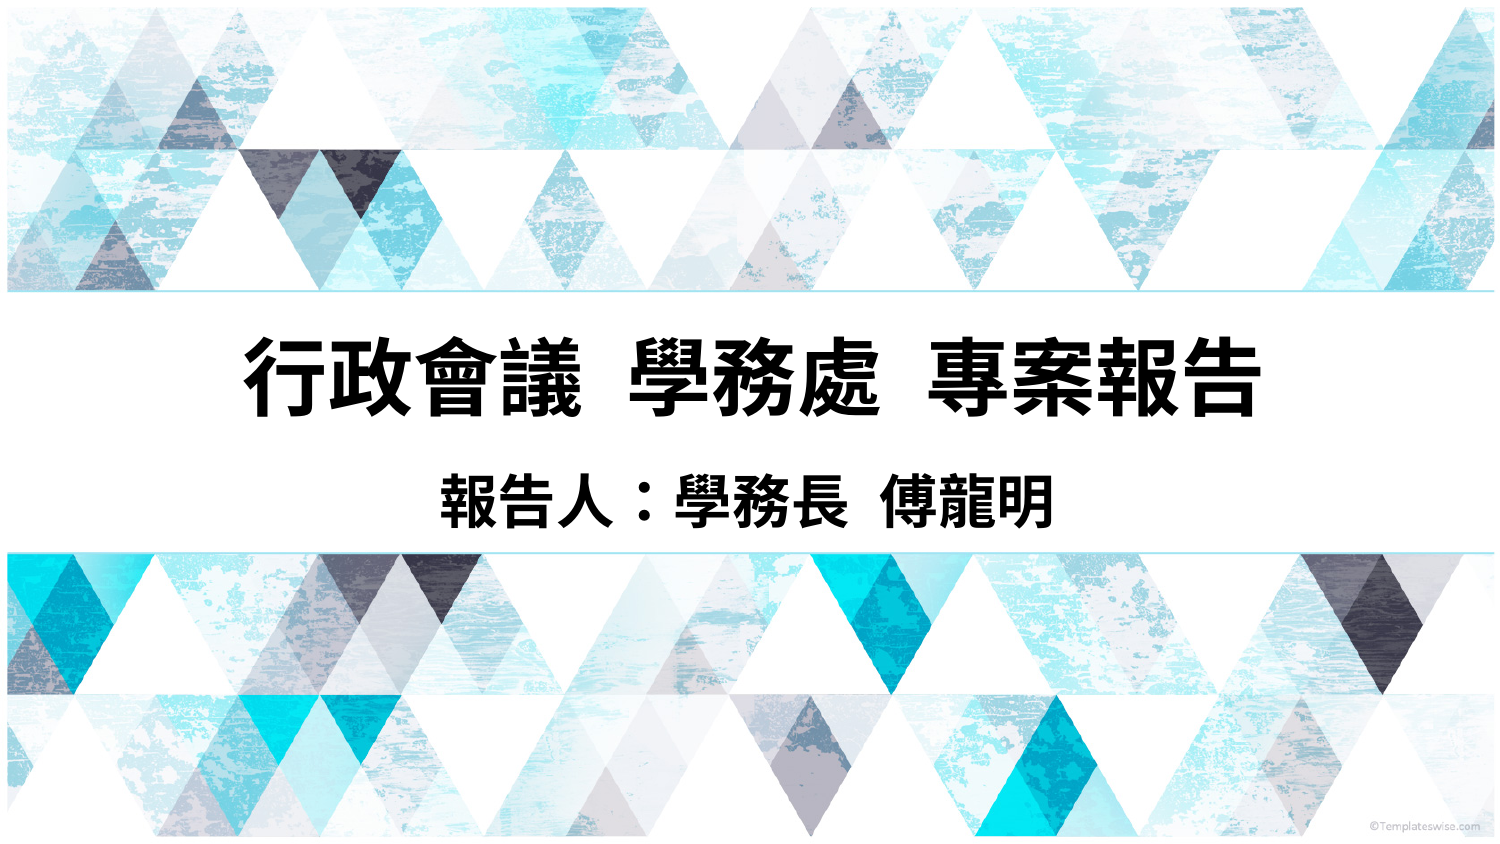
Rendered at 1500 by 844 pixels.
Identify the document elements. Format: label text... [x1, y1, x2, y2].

subtitle 報告人：學務長 傅龍明 [222, 457, 1273, 543]
title 行政會議 學務處 專案報告 [117, 316, 1393, 435]
picture [0, 0, 1500, 844]
